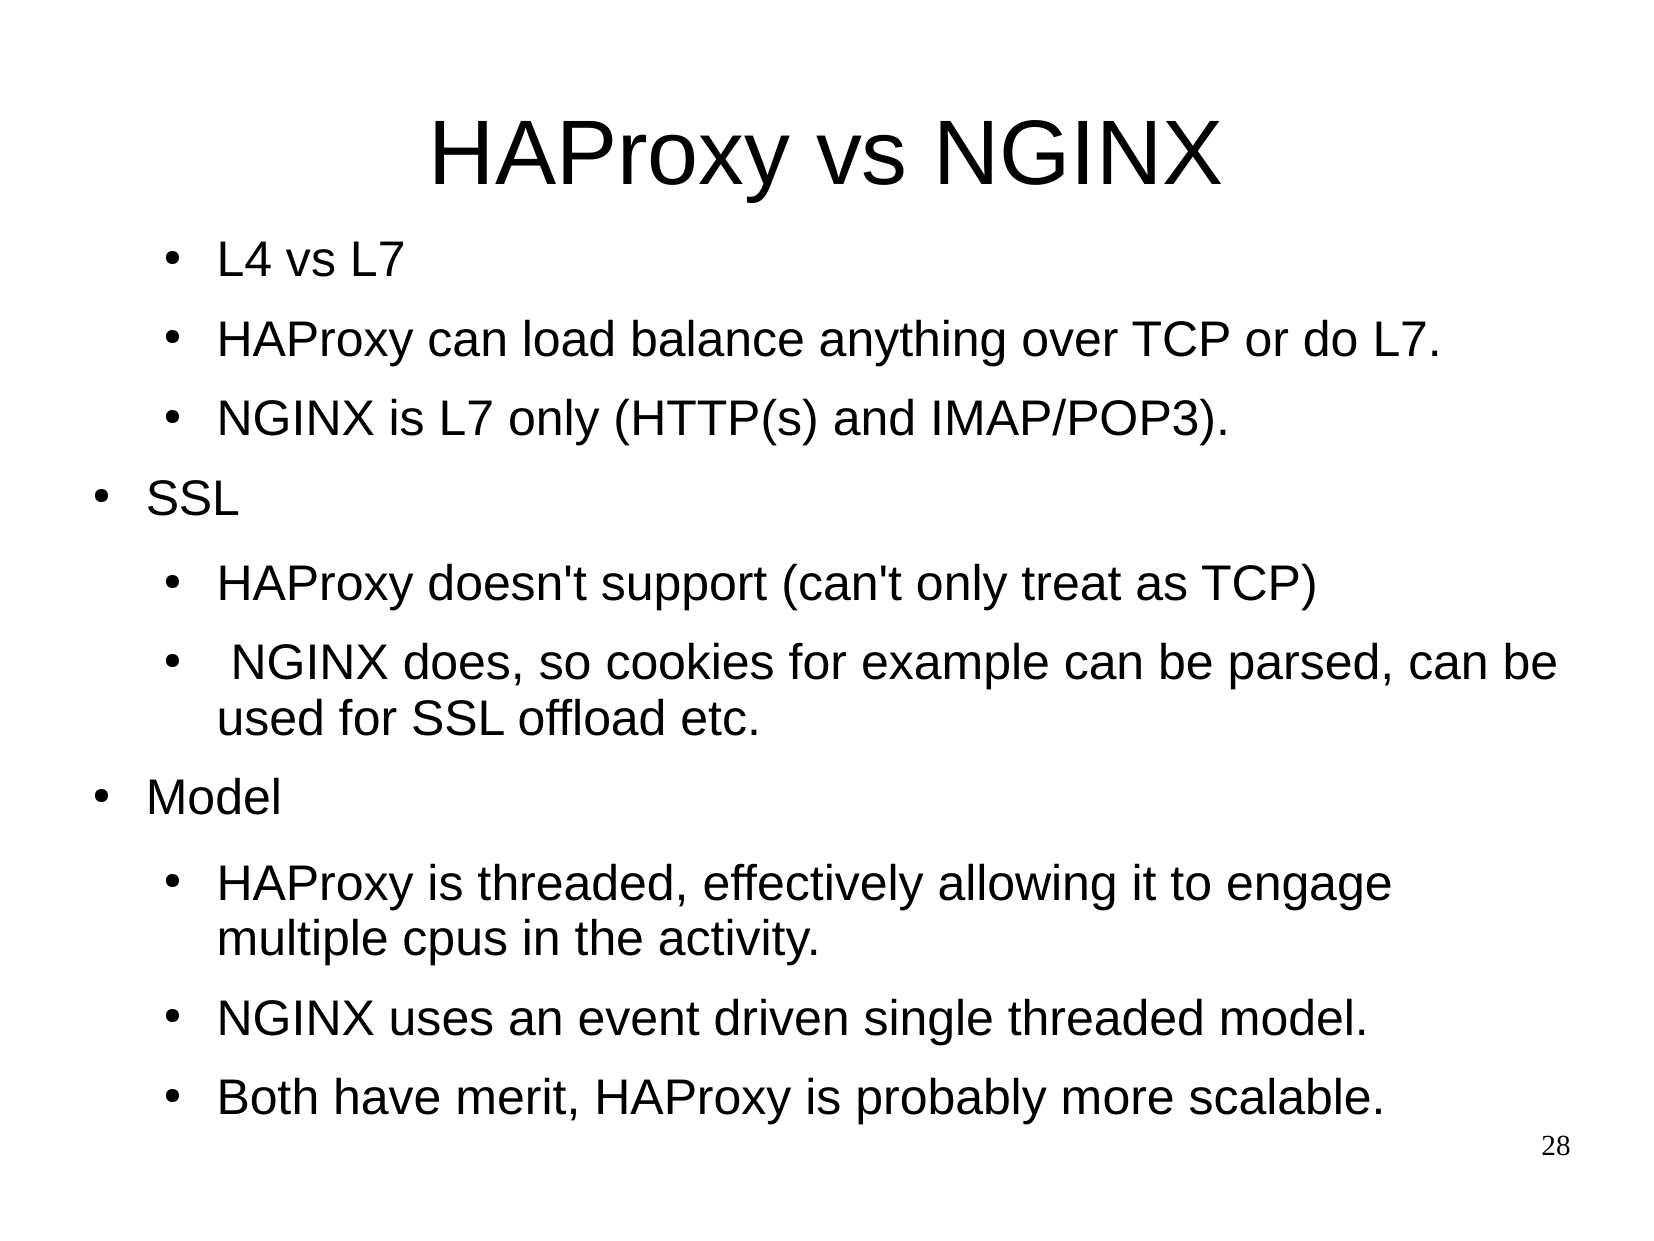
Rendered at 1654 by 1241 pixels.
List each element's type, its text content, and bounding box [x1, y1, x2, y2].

list L4 vs L7 HAProxy can load balance anything over TCP or do L7. NGINX is L7 only (HTTP(s) and IMAP/POP3). SSL HAProxy doesn't support (can't only treat as TCP) NGINX does, so cookies for example can be parsed, can be used for SSL offload etc. Model HAProxy is threaded, effectively allowing it to engage multiple cpus in the activity. NGINX uses an event driven single threaded model. Both have merit, HAProxy is probably more scalable. [75, 231, 1564, 1126]
title HAProxy vs NGINX [82, 49, 1571, 257]
